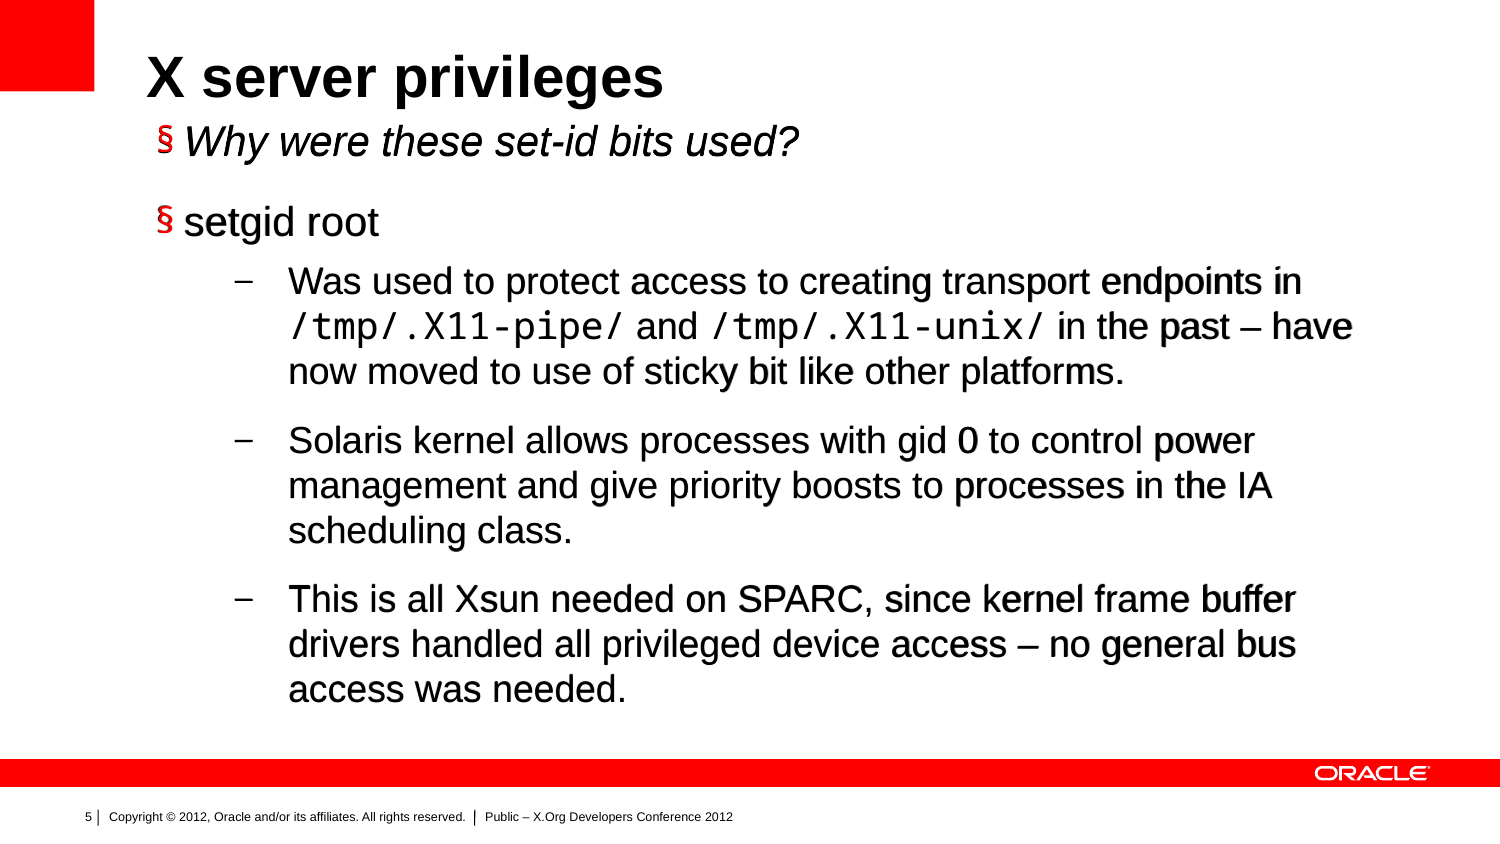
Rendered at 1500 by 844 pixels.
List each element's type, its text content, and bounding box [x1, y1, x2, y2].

picture [0, 759, 1500, 787]
list setgid root Was used to protect access to creating transport endpoints in /tmp/.X11-pipe/ and /tmp/.X11-unix/ in the past – have now moved to use of sticky bit like other platforms. Solaris kernel allows processes with gid 0 to control power management and give priority boosts to processes in the IA scheduling class. This is all Xsun needed on SPARC, since kernel frame buffer drivers handled all privileged device access – no general bus access was needed. [131, 187, 1388, 776]
title X server privileges [131, 40, 1482, 106]
list Why were these set-id bits used? [131, 106, 1482, 157]
